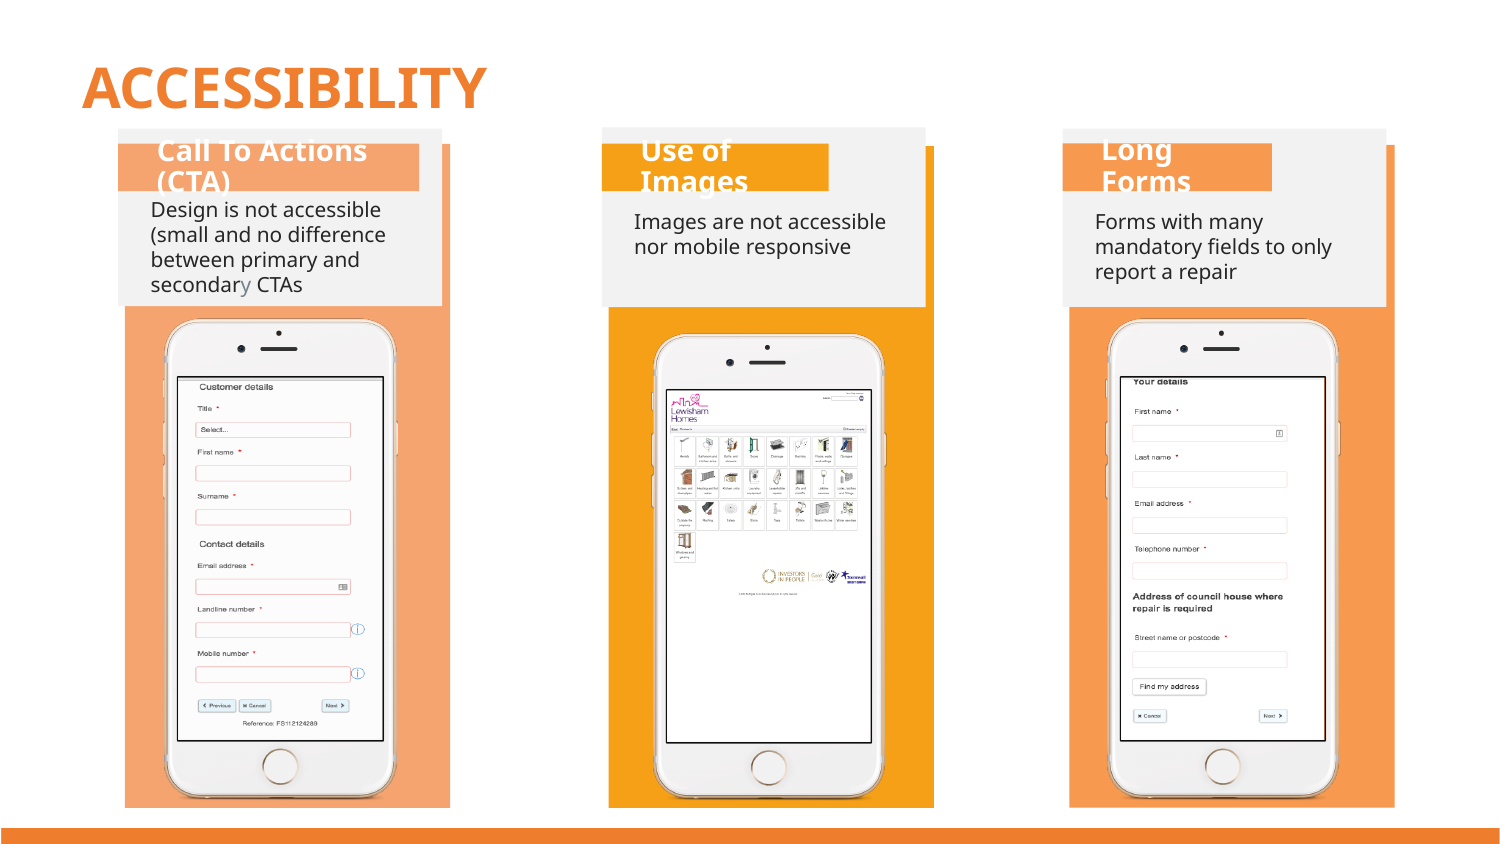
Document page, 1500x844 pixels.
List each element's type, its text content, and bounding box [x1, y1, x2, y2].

text_box Call To Actions (CTA) [145, 151, 426, 184]
text_box Design is not accessible (small and no difference between primary and secondary CTAs [139, 190, 420, 307]
text_box ACCESSIBILITY [71, 46, 1318, 135]
picture [147, 306, 414, 809]
text_box Images are not accessible nor mobile responsive [622, 203, 903, 307]
text_box [161, 184, 170, 190]
text_box [1062, 128, 1395, 808]
text_box [118, 135, 451, 808]
text_box Use of Images [629, 151, 839, 184]
text_box Forms with many mandatory fields to only report a repair [1083, 202, 1364, 307]
text_box [173, 184, 191, 190]
picture [0, 828, 1500, 844]
picture [636, 321, 902, 809]
picture [1090, 306, 1356, 809]
text_box Long Forms [1089, 151, 1276, 183]
text_box [196, 184, 203, 190]
text_box [217, 184, 225, 190]
text_box [601, 135, 934, 808]
